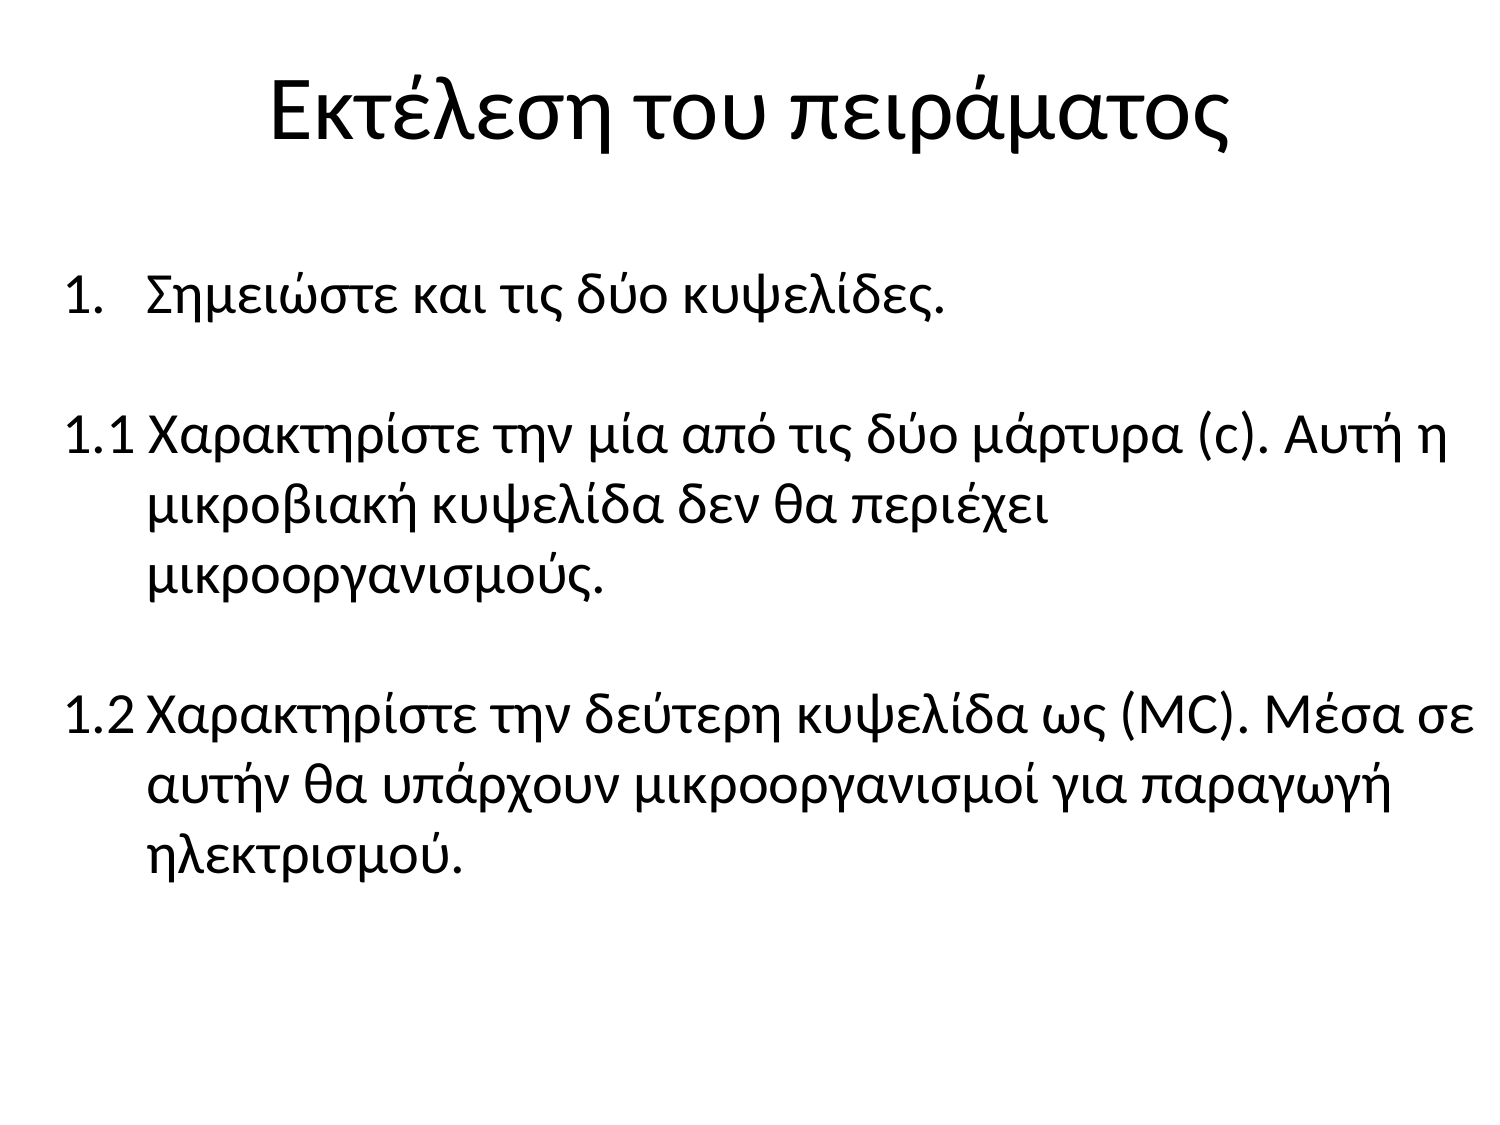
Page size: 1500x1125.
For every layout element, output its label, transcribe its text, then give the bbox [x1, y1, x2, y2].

title Εκτέλεση του πειράματος [75, 45, 1426, 161]
text_box Σημειώστε και τις δύο κυψελίδες. 1.1 Χαρακτηρίστε την μία από τις δύο μάρτυρα (c). Αυτή η μικροβιακή κυψελίδα δεν θα περιέχει μικροοργανισμούς. 1.2 Χαρακτηρίστε την δεύτερη κυψελίδα ως (MC). Μέσα σε αυτήν θα υπάρχουν μικροοργανισμοί για παραγωγή ηλεκτρισμού. [47, 247, 1495, 964]
